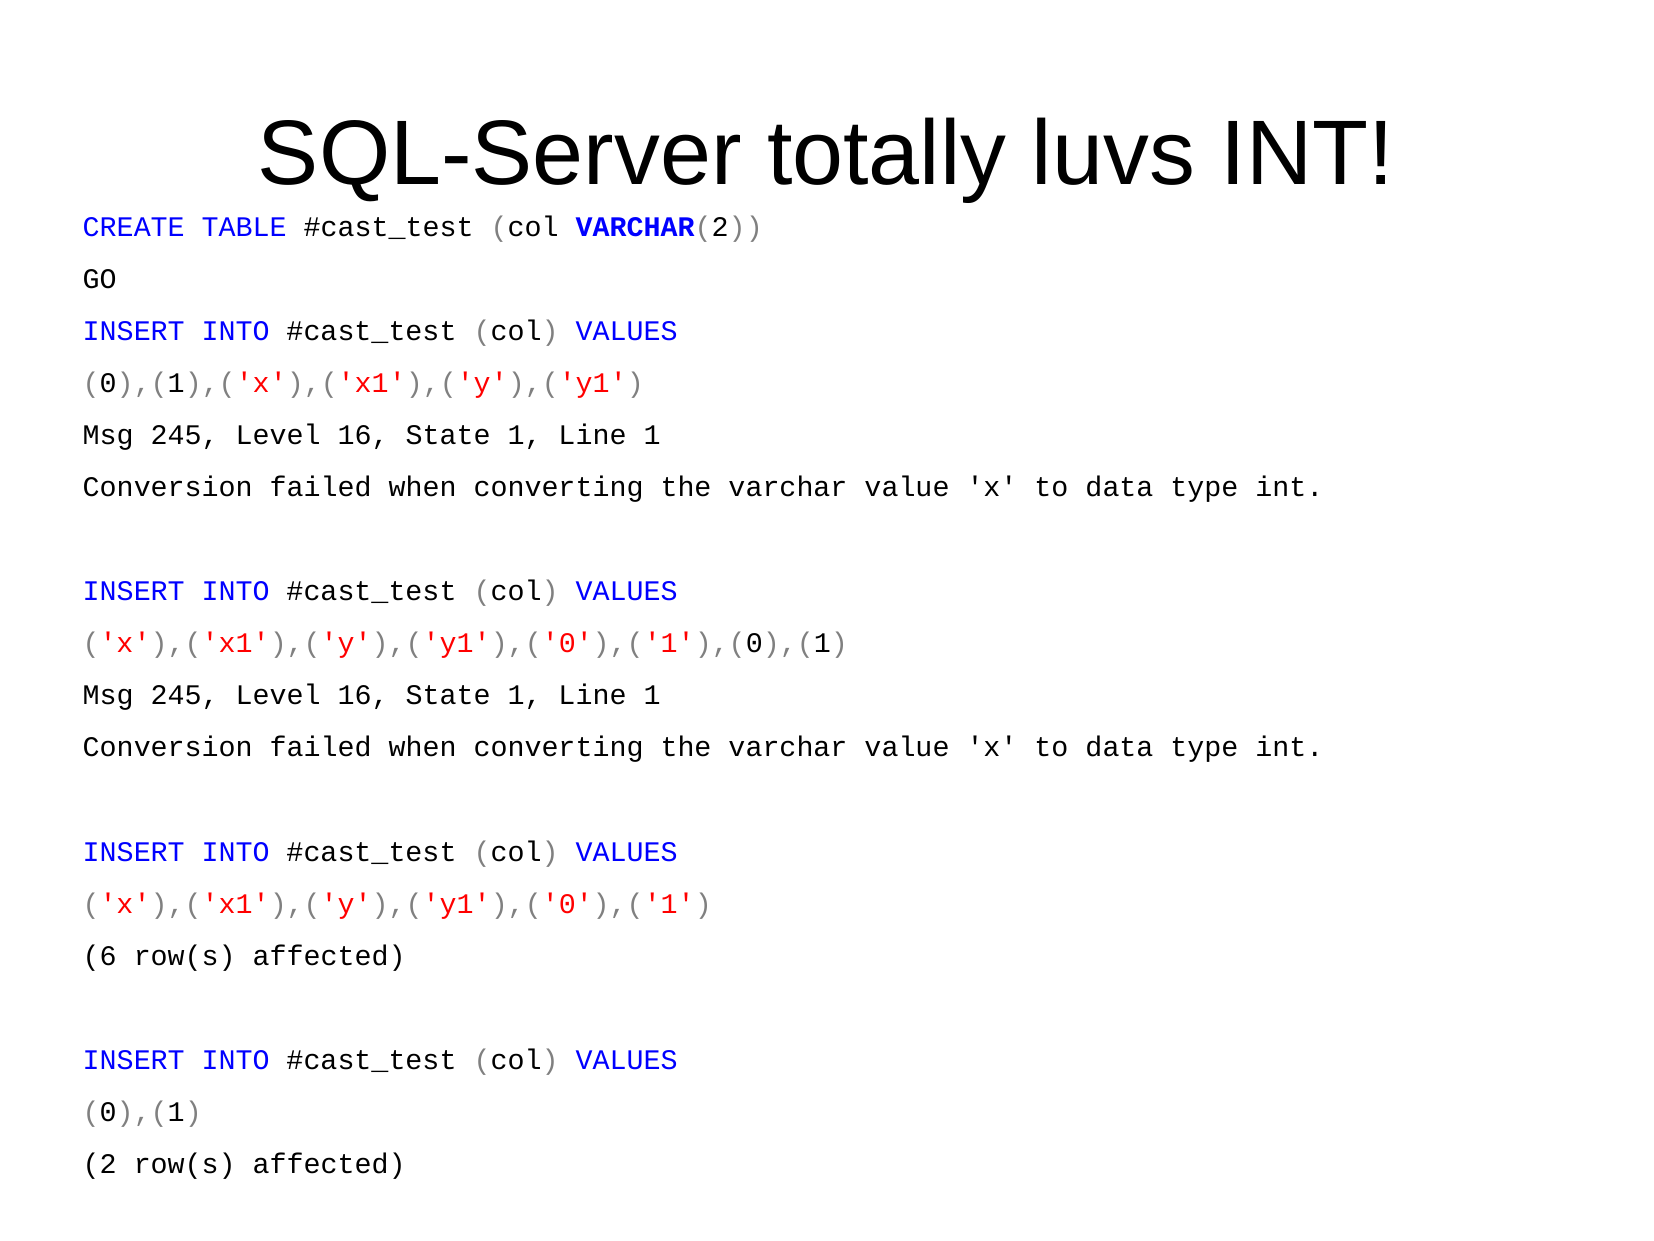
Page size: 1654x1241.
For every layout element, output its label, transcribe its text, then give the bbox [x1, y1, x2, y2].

list CREATE TABLE #cast_test (col VARCHAR(2)) GO INSERT INTO #cast_test (col) VALUES (0),(1),('x'),('x1'),('y'),('y1') Msg 245, Level 16, State 1, Line 1 Conversion failed when converting the varchar value 'x' to data type int. INSERT INTO #cast_test (col) VALUES ('x'),('x1'),('y'),('y1'),('0'),('1'),(0),(1) Msg 245, Level 16, State 1, Line 1 Conversion failed when converting the varchar value 'x' to data type int. INSERT INTO #cast_test (col) VALUES ('x'),('x1'),('y'),('y1'),('0'),('1') (6 row(s) affected) INSERT INTO #cast_test (col) VALUES (0),(1) (2 row(s) affected) [82, 212, 1571, 1193]
title SQL-Server totally luvs INT! [82, 49, 1571, 212]
